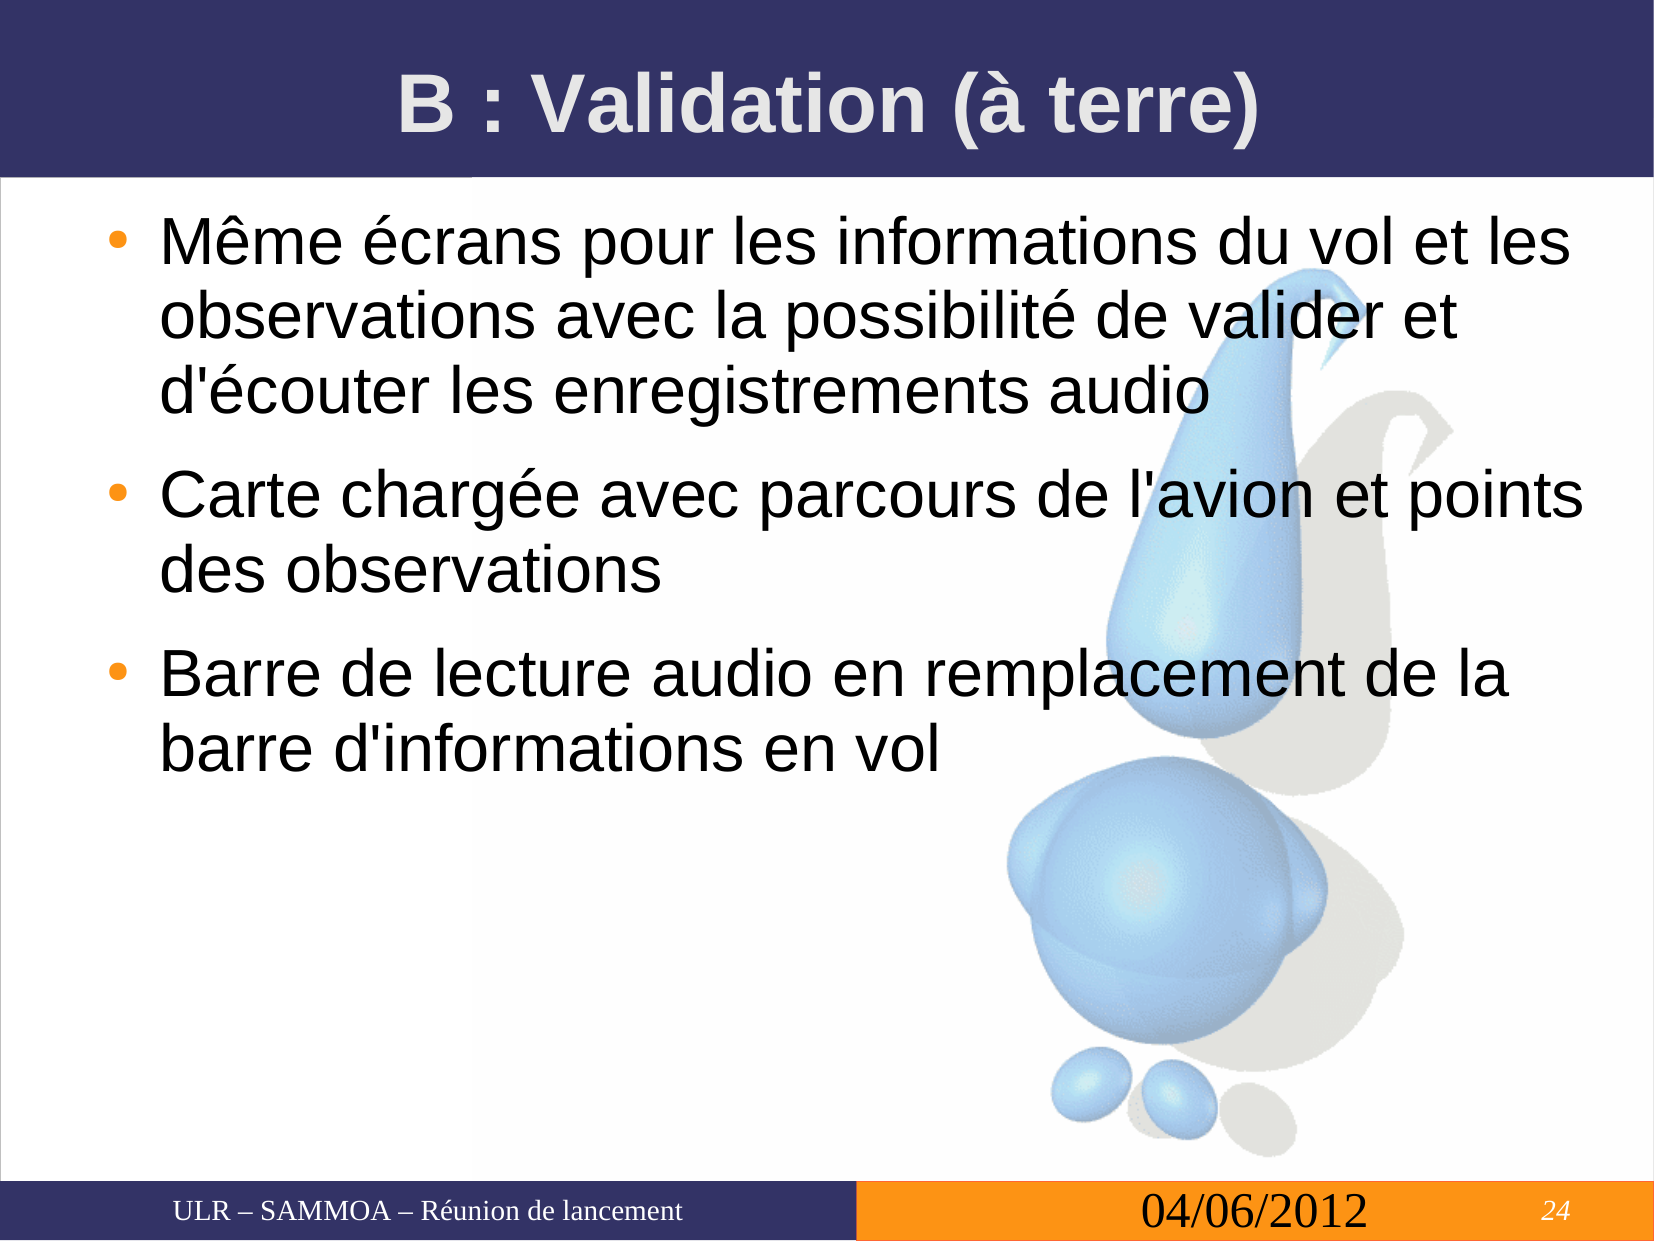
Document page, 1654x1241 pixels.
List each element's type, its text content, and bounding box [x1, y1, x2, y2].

picture [472, 178, 1654, 1181]
title B : Validation (à terre) [123, 0, 1536, 203]
list Même écrans pour les informations du vol et les observations avec la possibilité de valider et d'écouter les enregistrements audio Carte chargée avec parcours de l'avion et points des observations Barre de lecture audio en remplacement de la barre d'informations en vol [88, 203, 1595, 1136]
